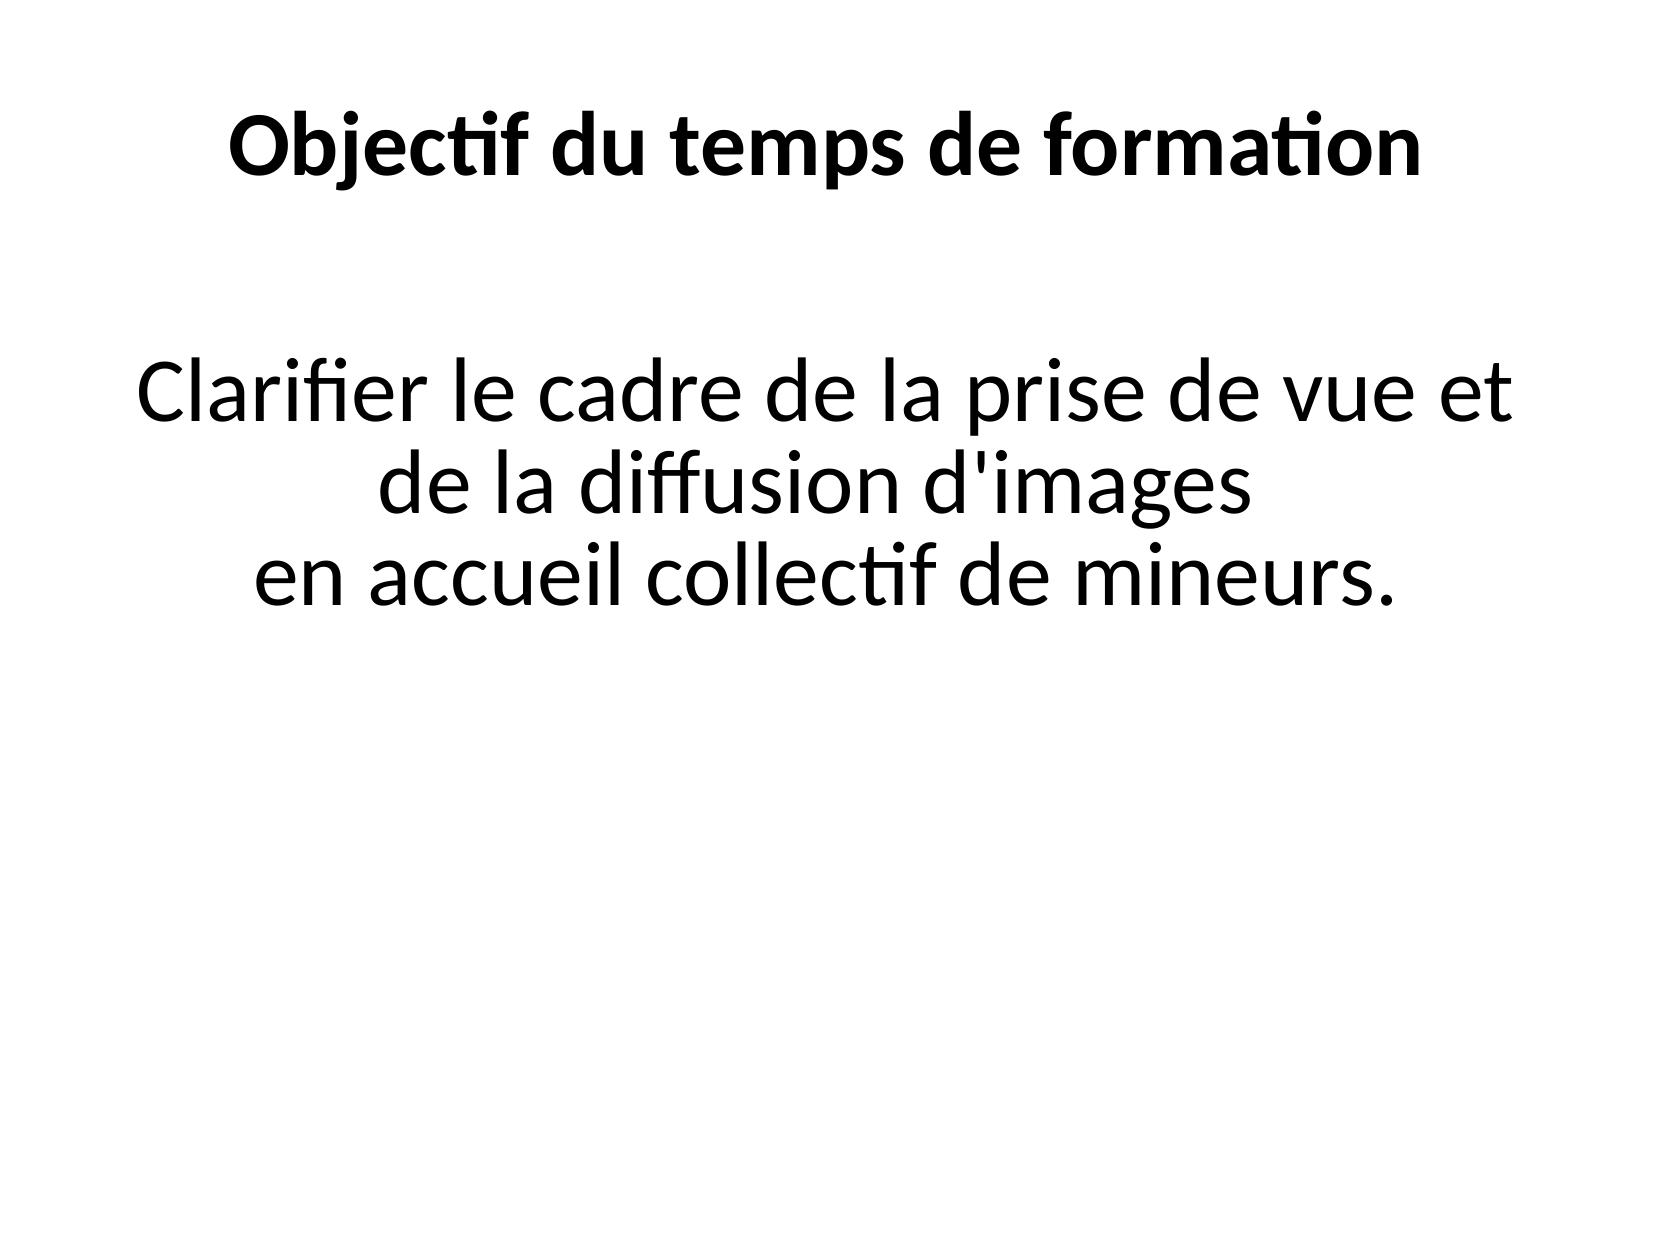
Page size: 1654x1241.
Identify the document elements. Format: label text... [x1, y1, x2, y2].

title Objectif du temps de formation [82, 49, 1571, 248]
list Clarifier le cadre de la prise de vue et de la diffusion d'images en accueil collectif de mineurs. [82, 248, 1571, 833]
